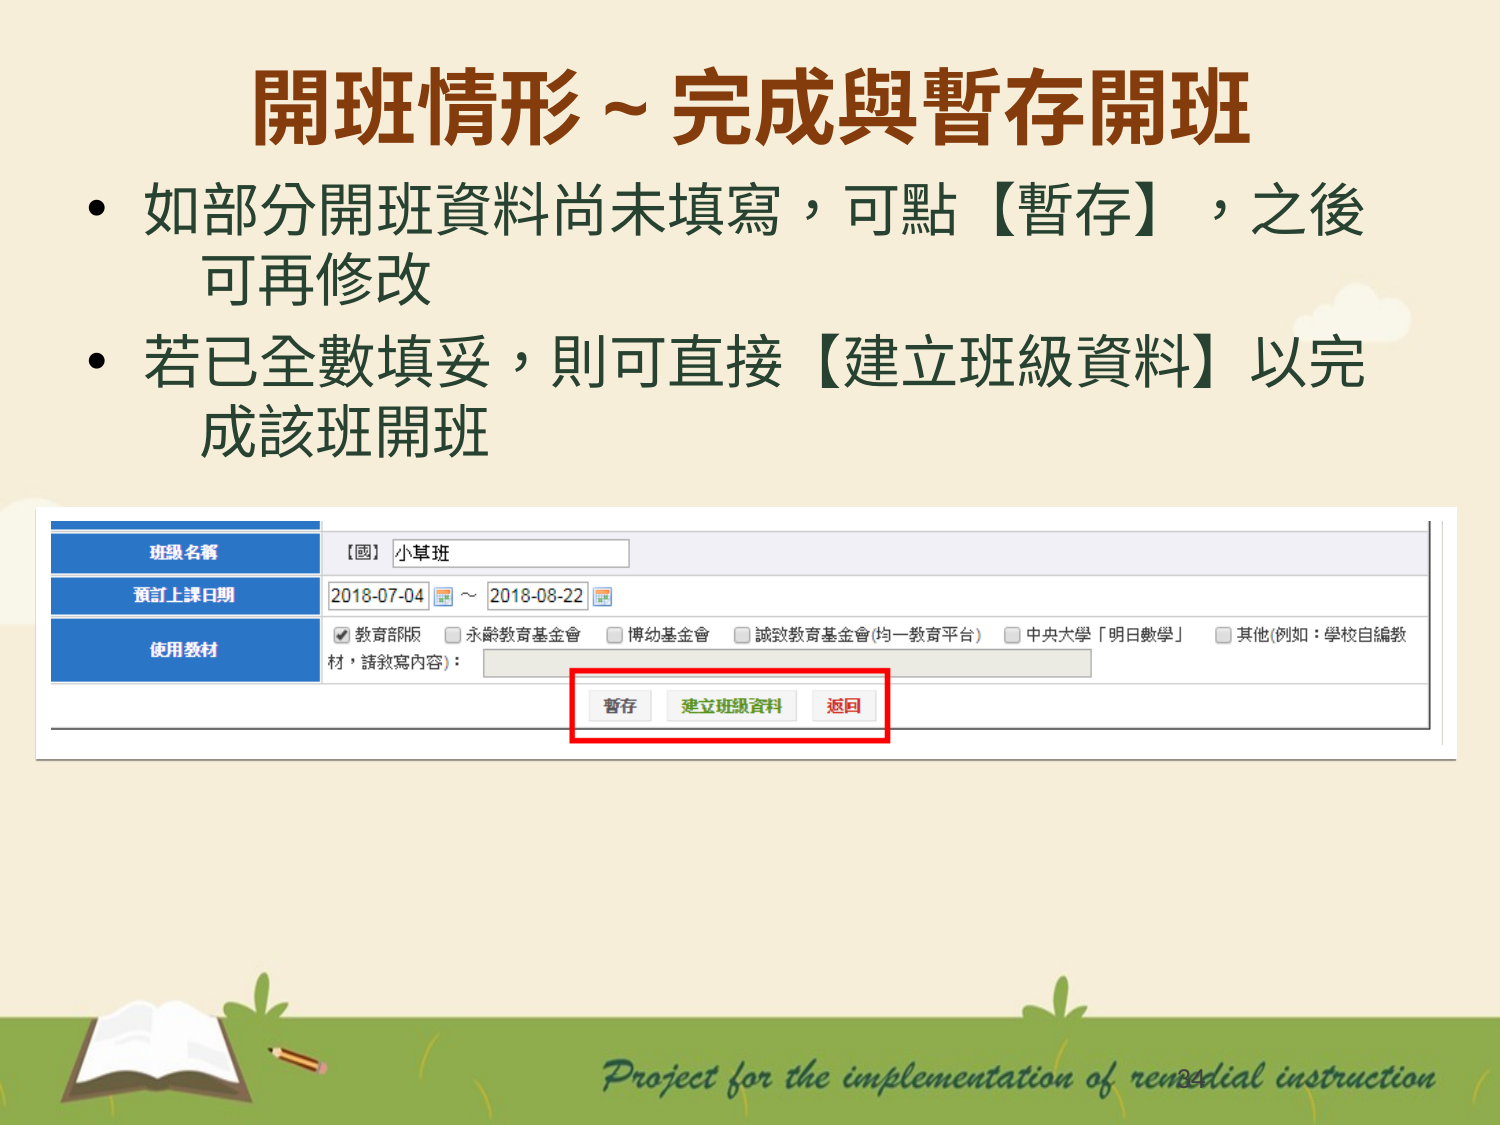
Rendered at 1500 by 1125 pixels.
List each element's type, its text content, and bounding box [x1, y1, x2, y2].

text_box [1161, 1046, 1499, 1107]
picture [50, 521, 1443, 745]
text_box 如部分開班資料尚未填寫，可點【暫存】，之後可再修改 若已全數填妥，則可直接【建立班級資料】以完成該班開班 [72, 178, 1430, 473]
title 開班情形~完成與暫存開班 [13, 45, 1491, 178]
